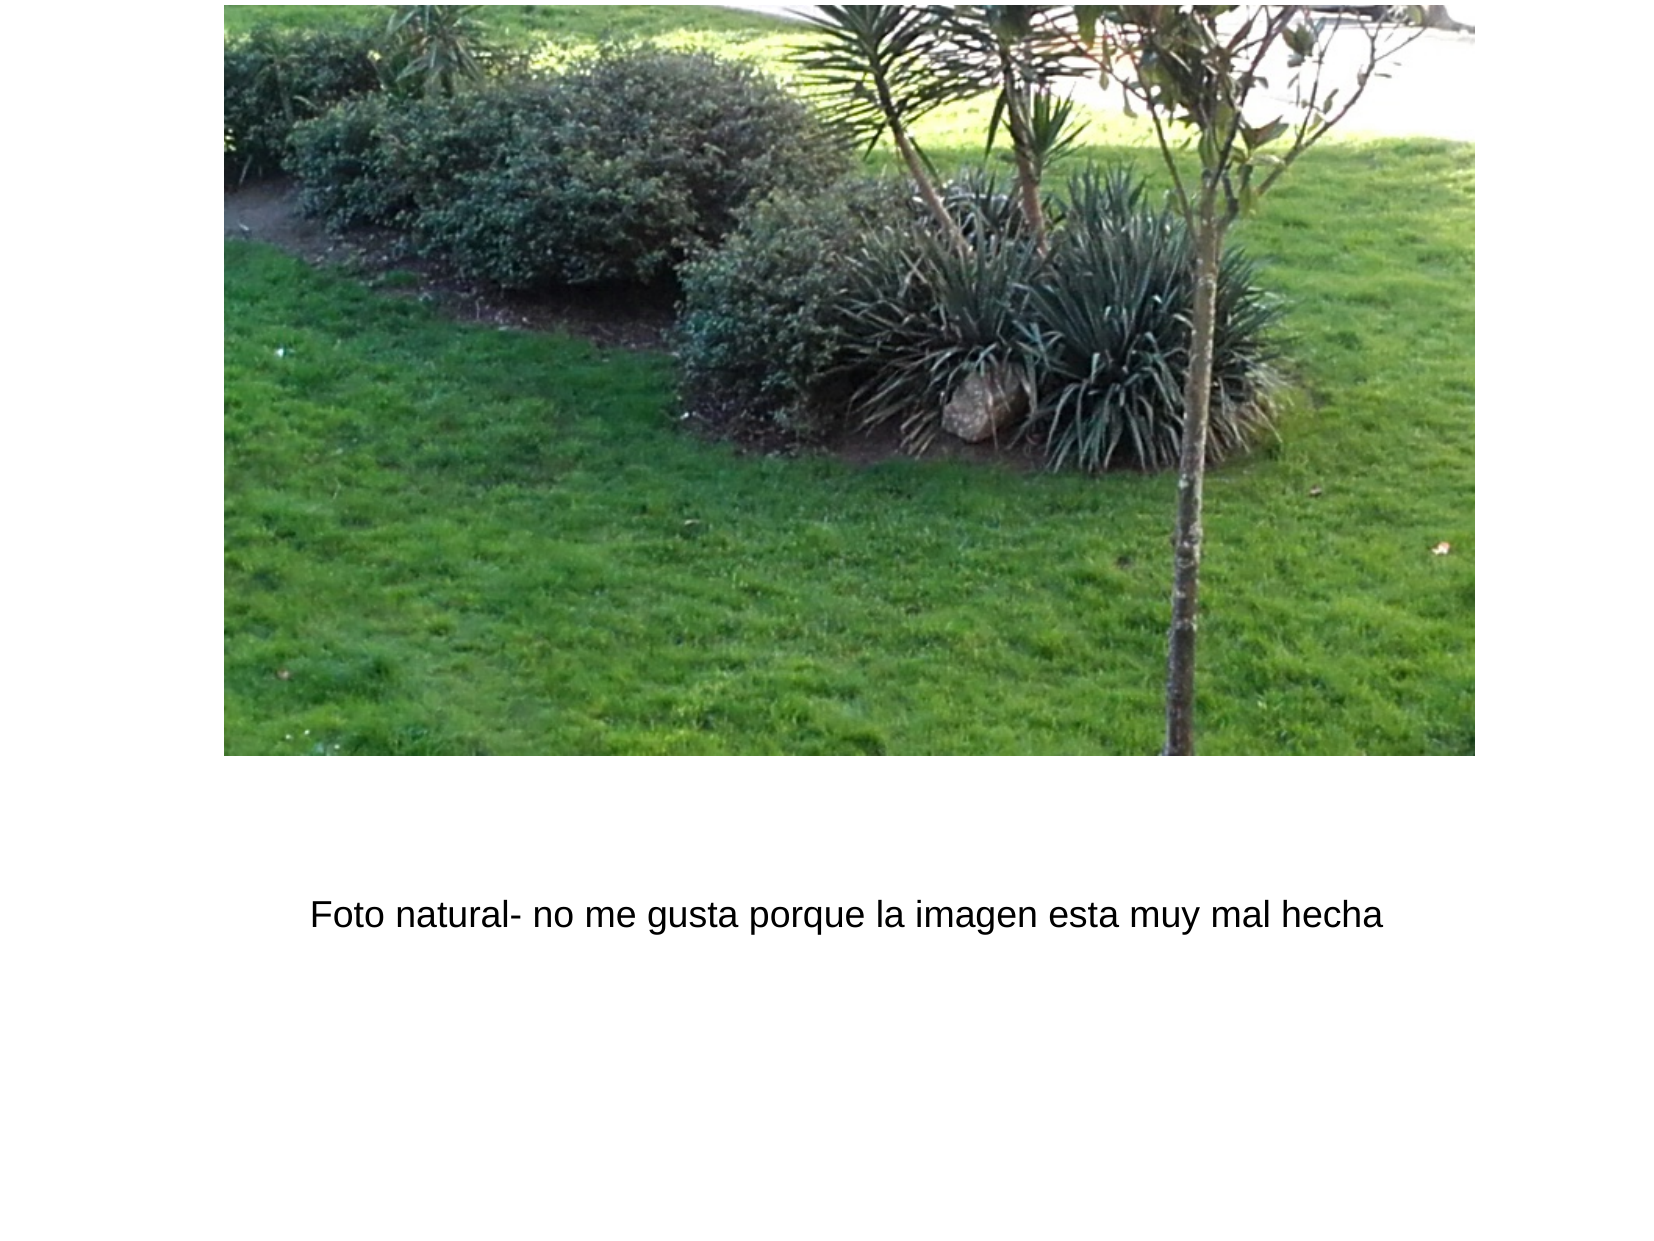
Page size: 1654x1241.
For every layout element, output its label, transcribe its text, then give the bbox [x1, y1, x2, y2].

picture [224, 5, 1475, 756]
text_box Foto natural- no me gusta porque la imagen esta muy mal hecha [295, 885, 1477, 943]
